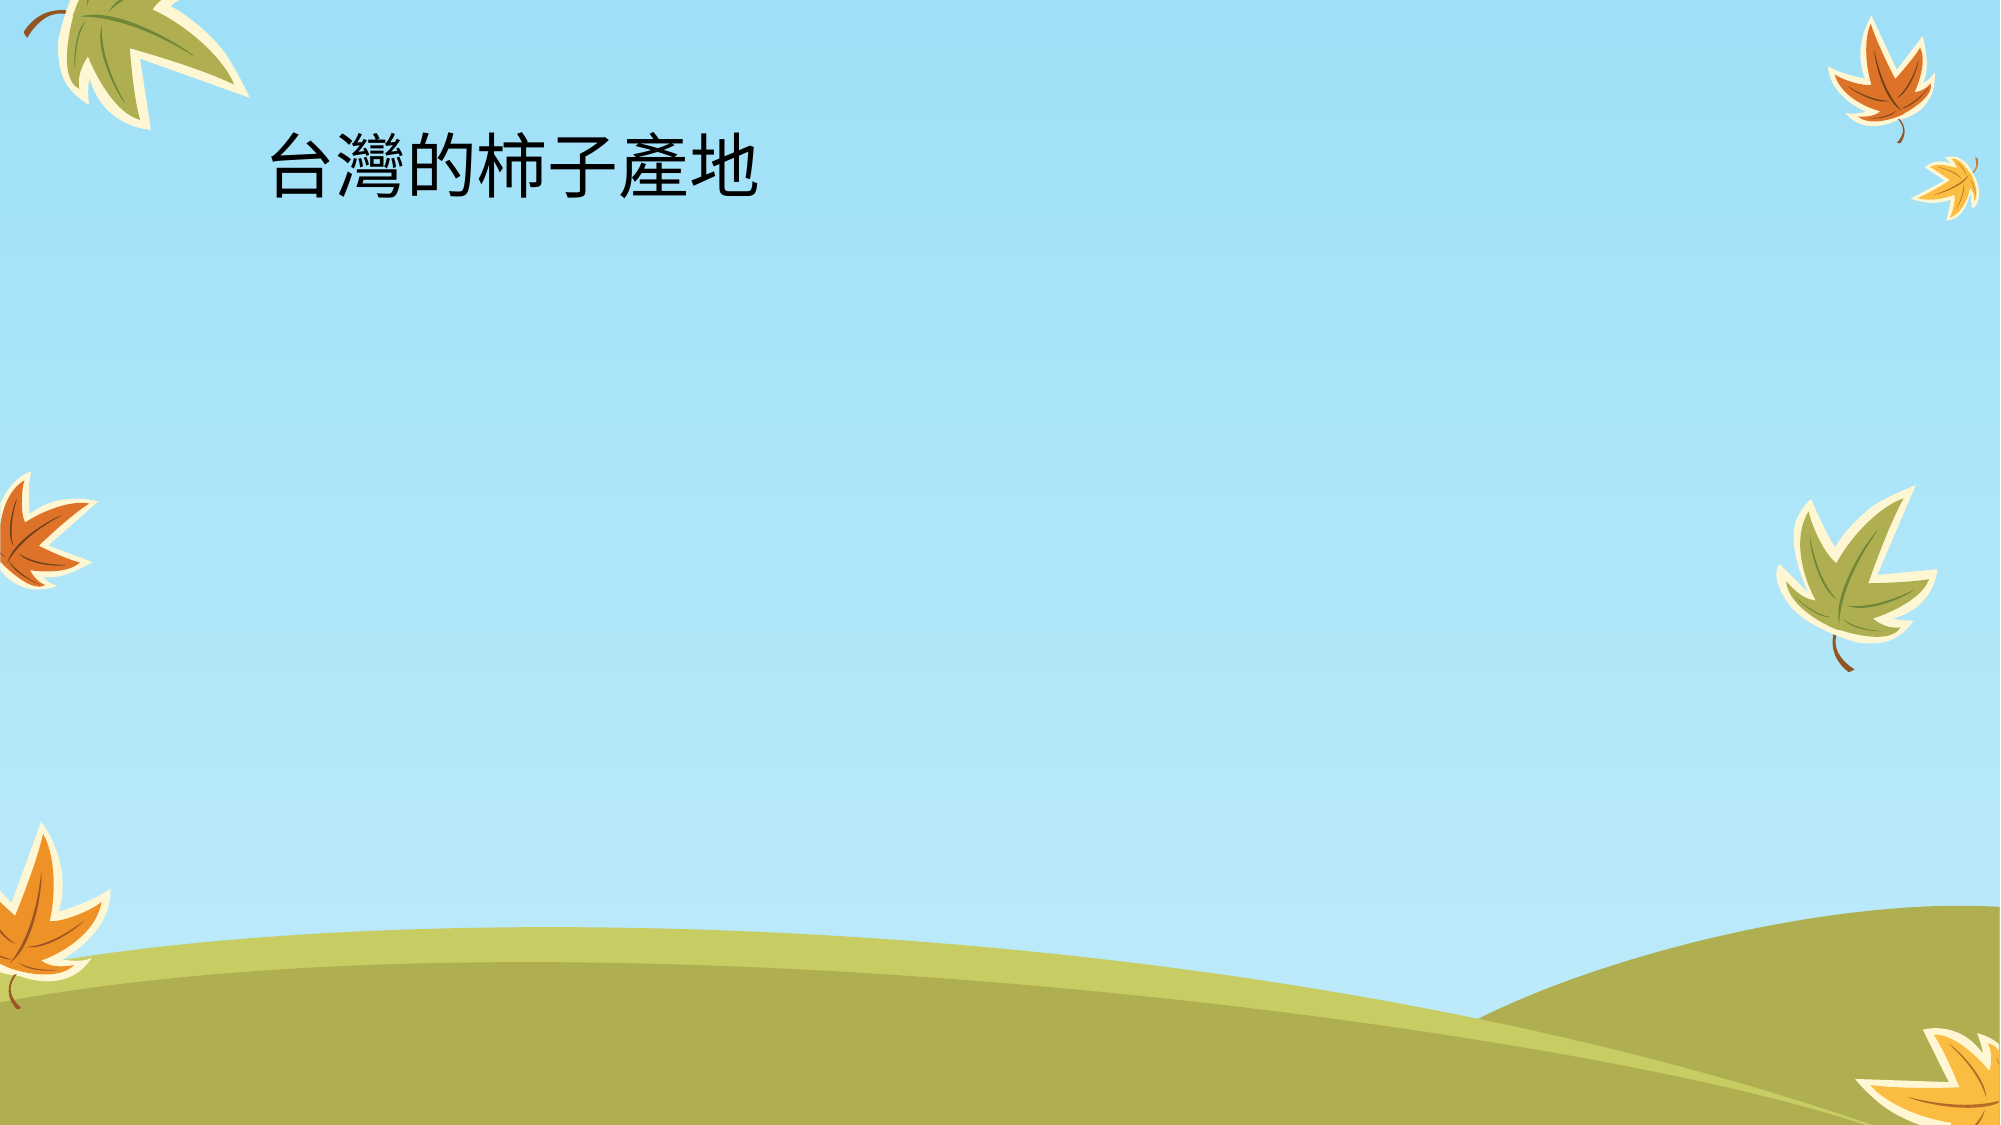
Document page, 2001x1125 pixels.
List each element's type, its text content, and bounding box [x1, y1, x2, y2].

title 台灣的柿子產地 [249, 12, 1749, 216]
